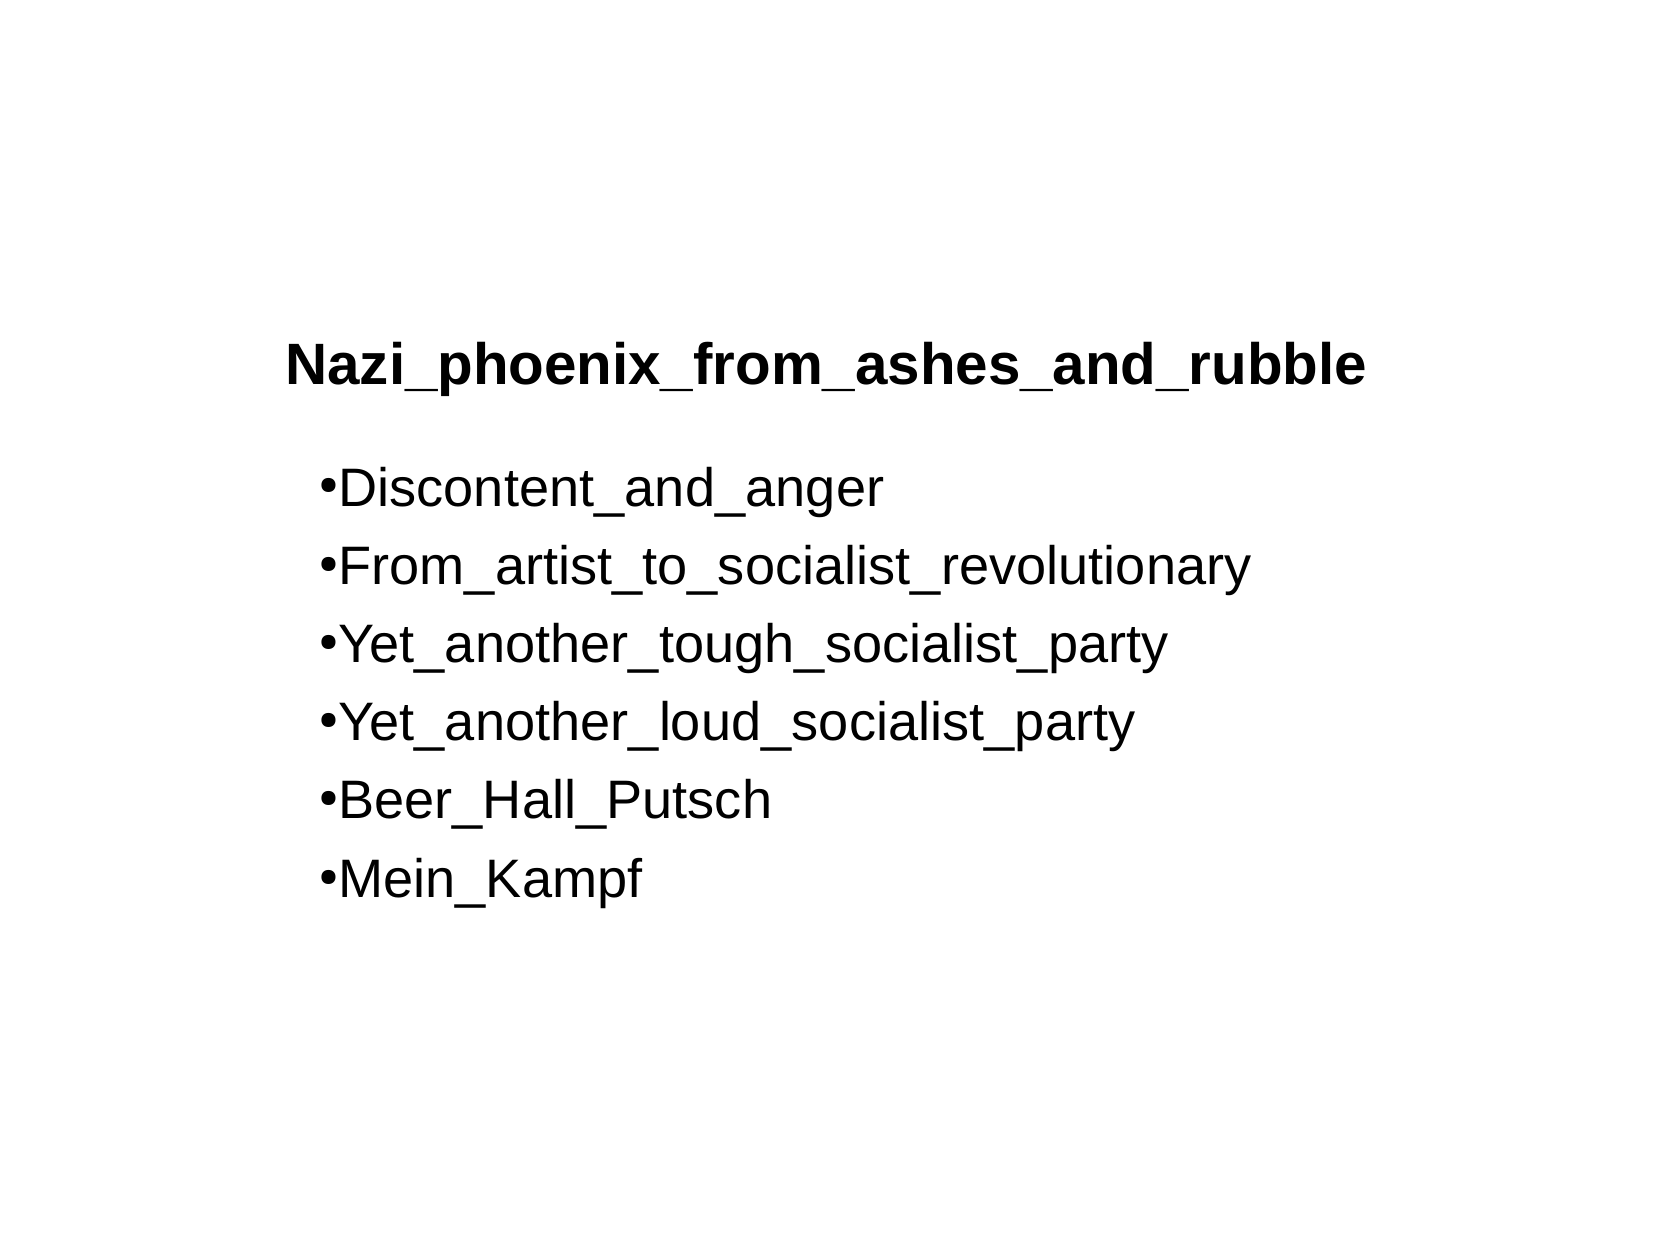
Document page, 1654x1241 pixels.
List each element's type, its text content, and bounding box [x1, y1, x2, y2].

subtitle Nazi_phoenix_from_ashes_and_rubble Discontent_and_anger From_artist_to_socialist_revolutionary Yet_another_tough_socialist_party Yet_another_loud_socialist_party Beer_Hall_Putsch Mein_Kampf [82, 153, 1571, 1087]
